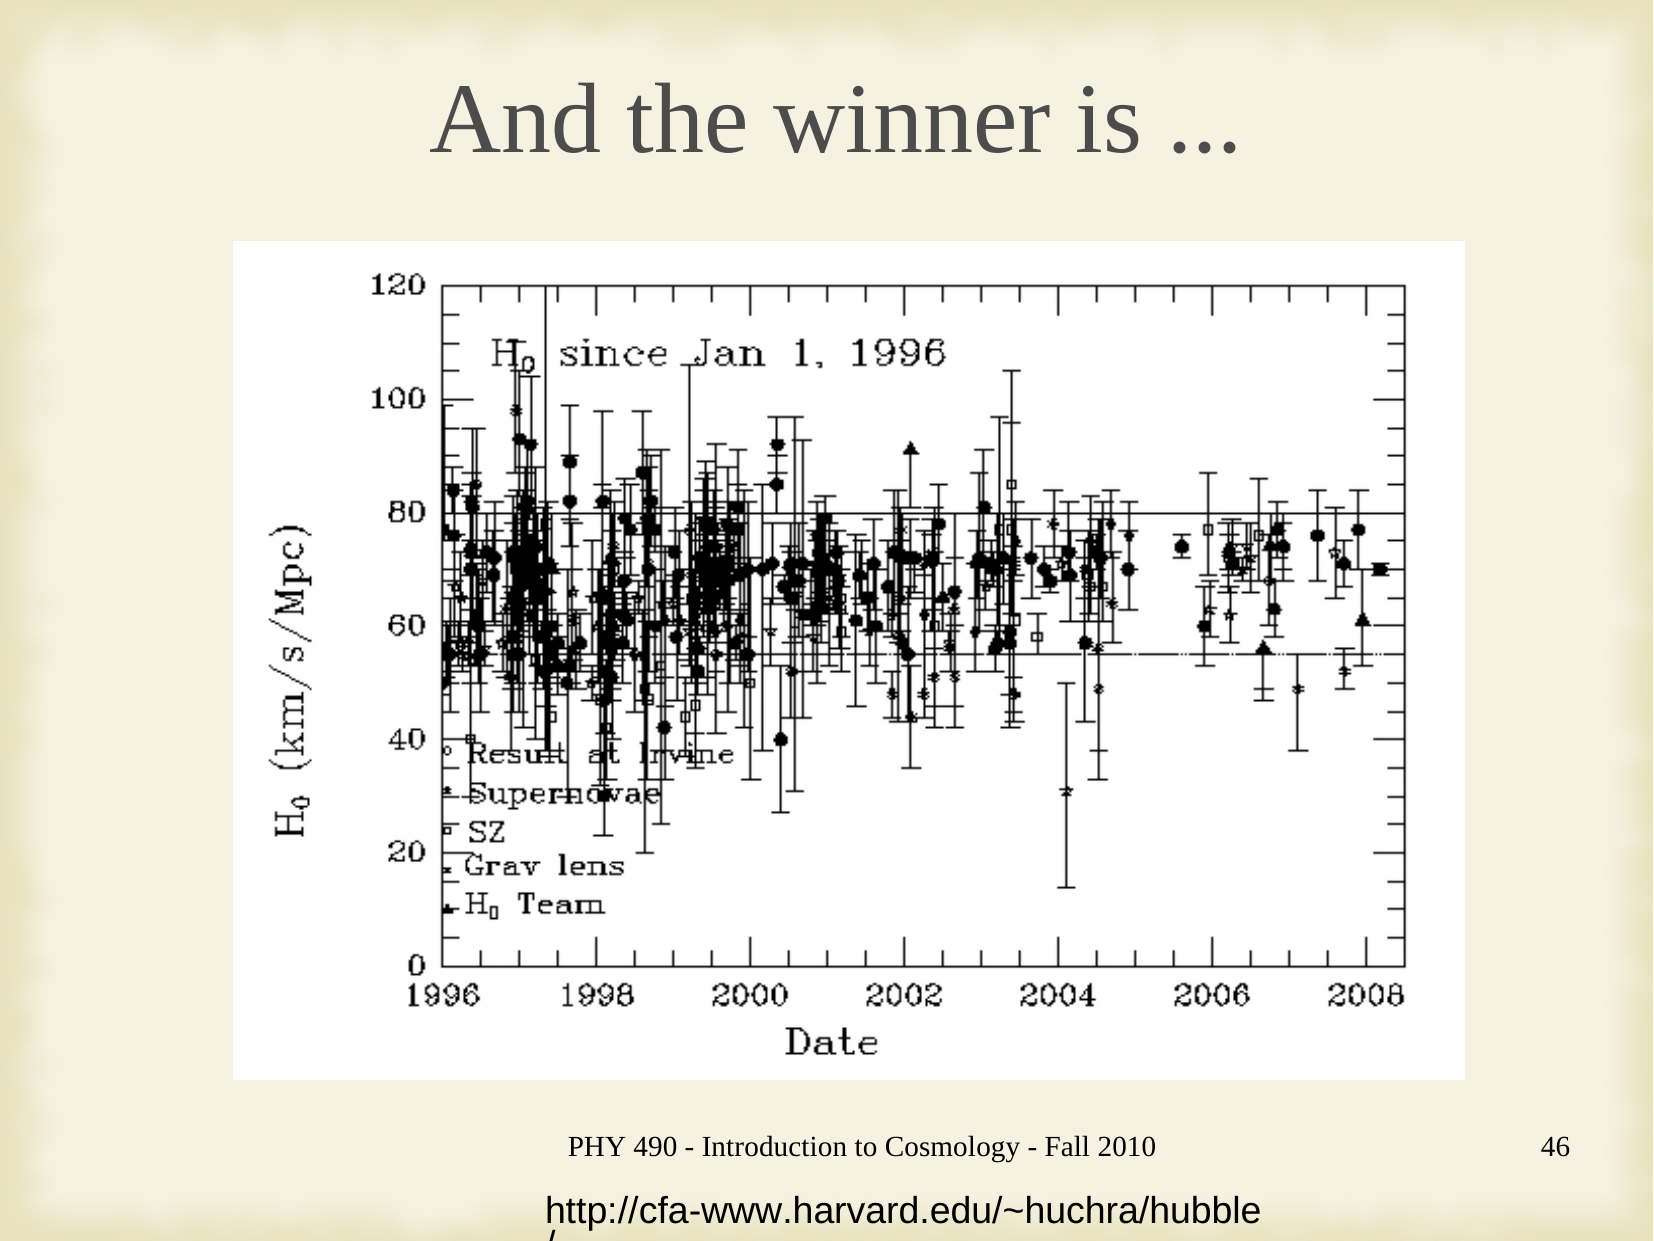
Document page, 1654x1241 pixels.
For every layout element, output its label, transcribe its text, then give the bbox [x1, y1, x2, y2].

text_box http://cfa-www.harvard.edu/~huchra/hubble/ [530, 1182, 1285, 1239]
text_box And the winner is ... [92, 15, 1581, 223]
picture [0, 0, 1653, 1241]
